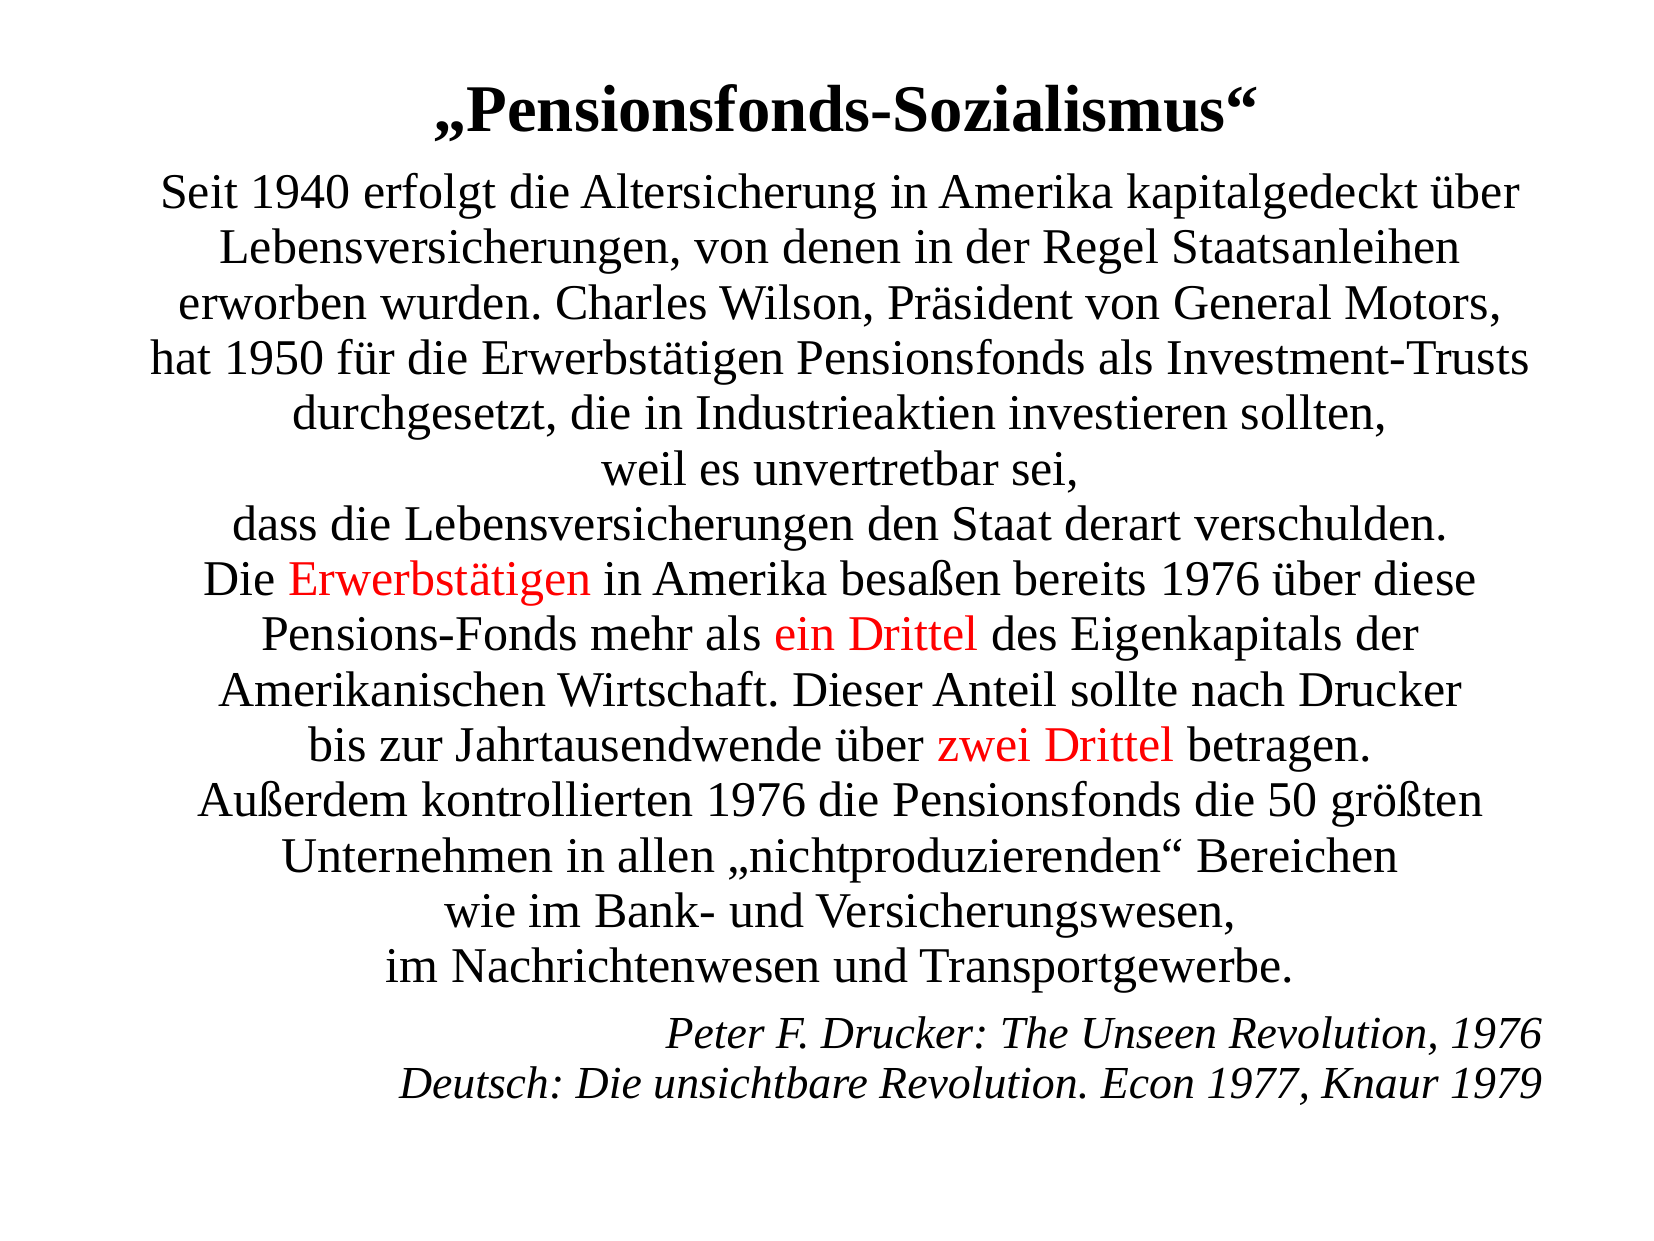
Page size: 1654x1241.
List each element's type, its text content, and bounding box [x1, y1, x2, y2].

text_box „Pensionsfonds-Sozialismus“ Seit 1940 erfolgt die Altersicherung in Amerika kapitalgedeckt über Lebensversicherungen, von denen in der Regel Staatsanleihen erworben wurden. Charles Wilson, Präsident von General Motors, hat 1950 für die Erwerbstätigen Pensionsfonds als Investment-Trusts durchgesetzt, die in Industrieaktien investieren sollten, weil es unvertretbar sei, dass die Lebensversicherungen den Staat derart verschulden. Die Erwerbstätigen in Amerika besaßen bereits 1976 über diese Pensions-Fonds mehr als ein Drittel des Eigenkapitals der Amerikanischen Wirtschaft. Dieser Anteil sollte nach Drucker bis zur Jahrtausendwende über zwei Drittel betragen. Außerdem kontrollierten 1976 die Pensionsfonds die 50 größten Unternehmen in allen „nichtproduzierenden“ Bereichen wie im Bank- und Versicherungswesen, im Nachrichtenwesen und Transportgewerbe. Peter F. Drucker: The Unseen Revolution, 1976 Deutsch: Die unsichtbare Revolution. Econ 1977, Knaur 1979 [135, 65, 1558, 1117]
